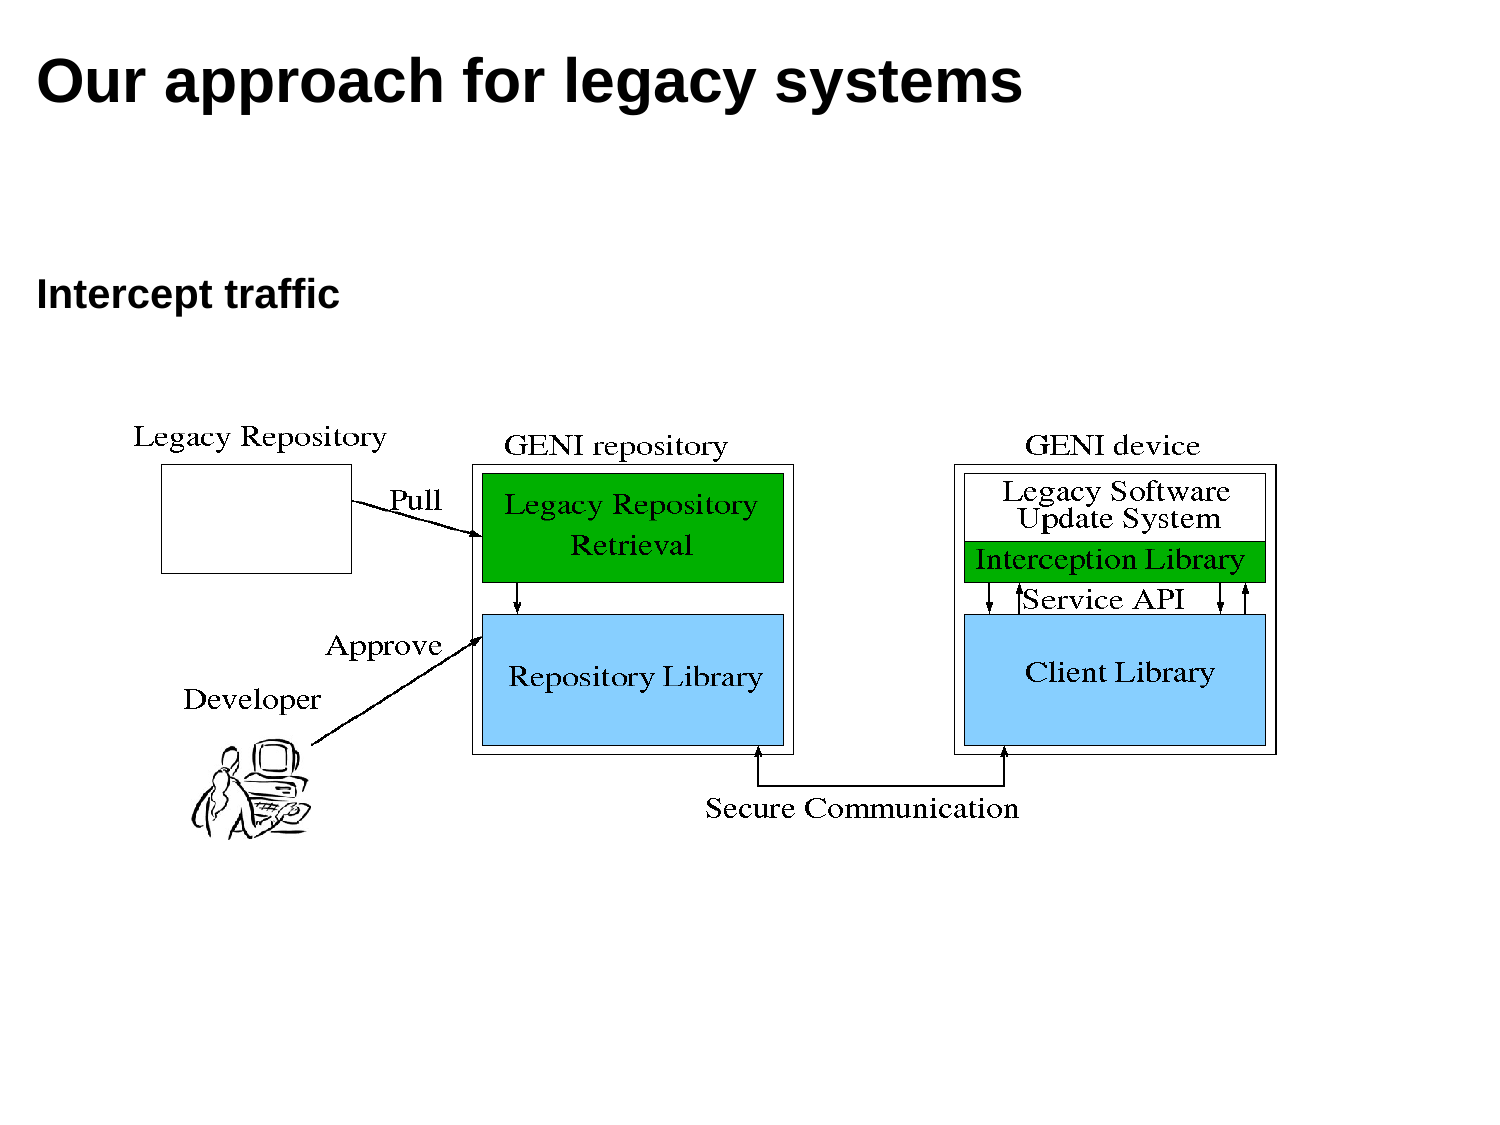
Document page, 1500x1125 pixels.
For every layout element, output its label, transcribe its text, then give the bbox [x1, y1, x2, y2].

title Our approach for legacy systems [36, 45, 1464, 180]
list Intercept traffic [36, 270, 1464, 1080]
picture [125, 424, 1277, 840]
